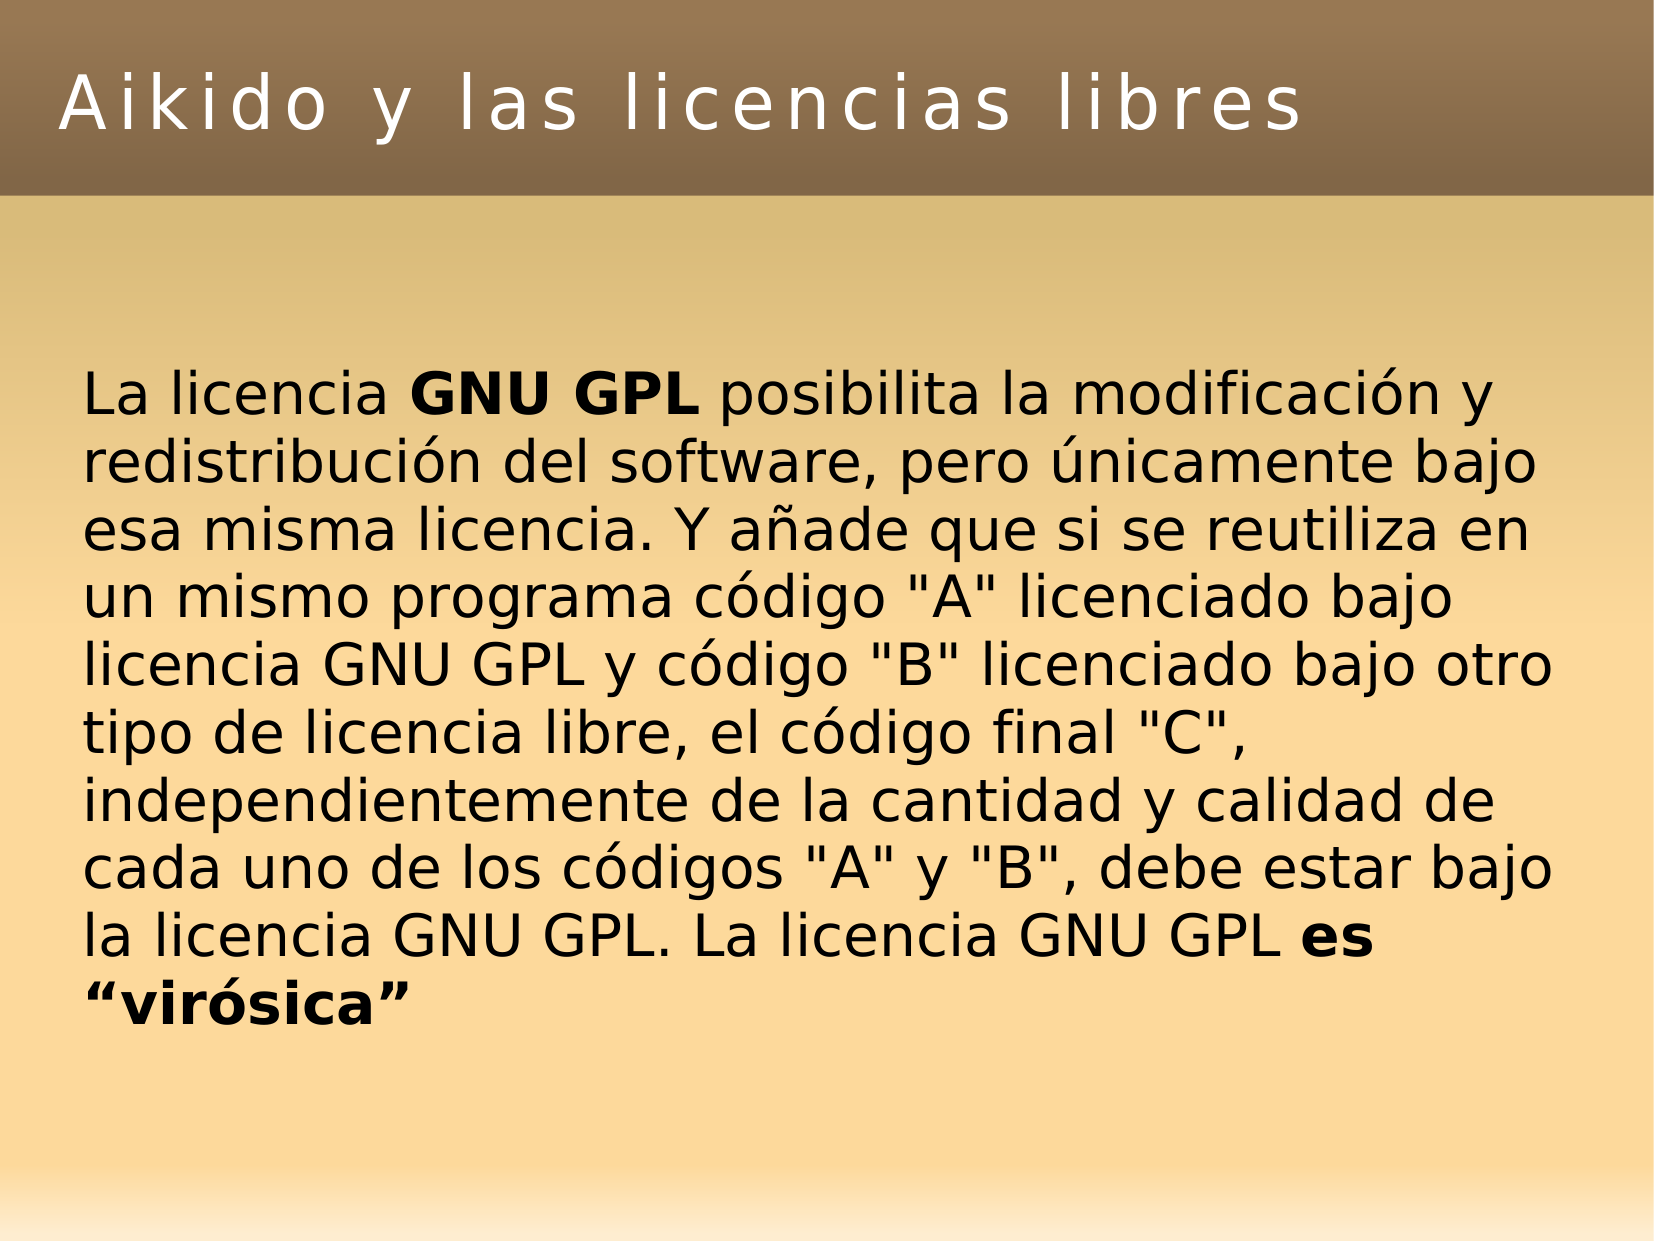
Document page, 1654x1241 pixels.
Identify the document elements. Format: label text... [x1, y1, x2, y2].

title Aikido y las licencias libres [59, 29, 1595, 178]
subtitle La licencia GNU GPL posibilita la modificación y redistribución del software, pero únicamente bajo esa misma licencia. Y añade que si se reutiliza en un mismo programa código "A" licenciado bajo licencia GNU GPL y código "B" licenciado bajo otro tipo de licencia libre, el código final "C", independientemente de la cantidad y calidad de cada uno de los códigos "A" y "B", debe estar bajo la licencia GNU GPL. La licencia GNU GPL es “virósica” [82, 297, 1571, 1102]
picture [0, 0, 1654, 1241]
